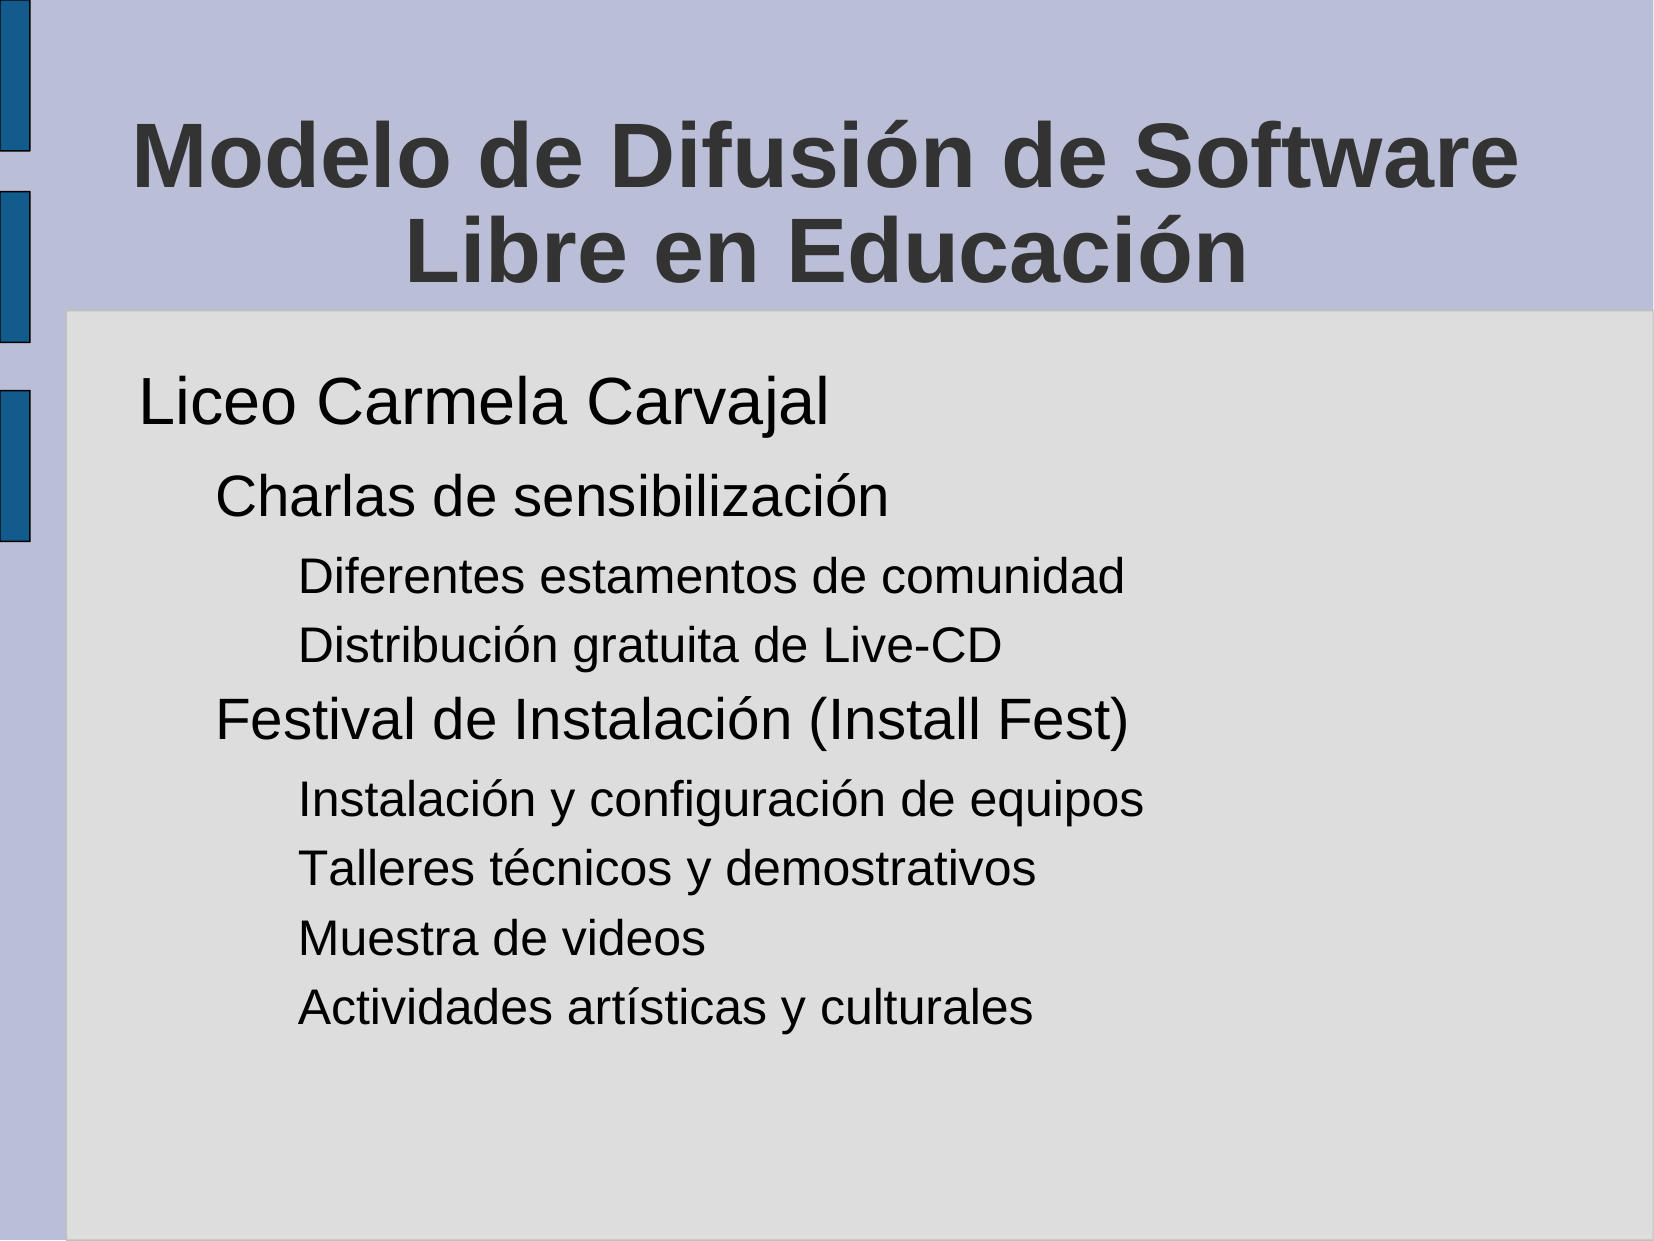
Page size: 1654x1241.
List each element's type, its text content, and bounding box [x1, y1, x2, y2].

list Liceo Carmela Carvajal Charlas de sensibilización Diferentes estamentos de comunidad Distribución gratuita de Live-CD Festival de Instalación (Install Fest) Instalación y configuración de equipos Talleres técnicos y demostrativos Muestra de videos Actividades artísticas y culturales [120, 368, 1619, 1074]
title Modelo de Difusión de Software Libre en Educación [121, 102, 1534, 311]
